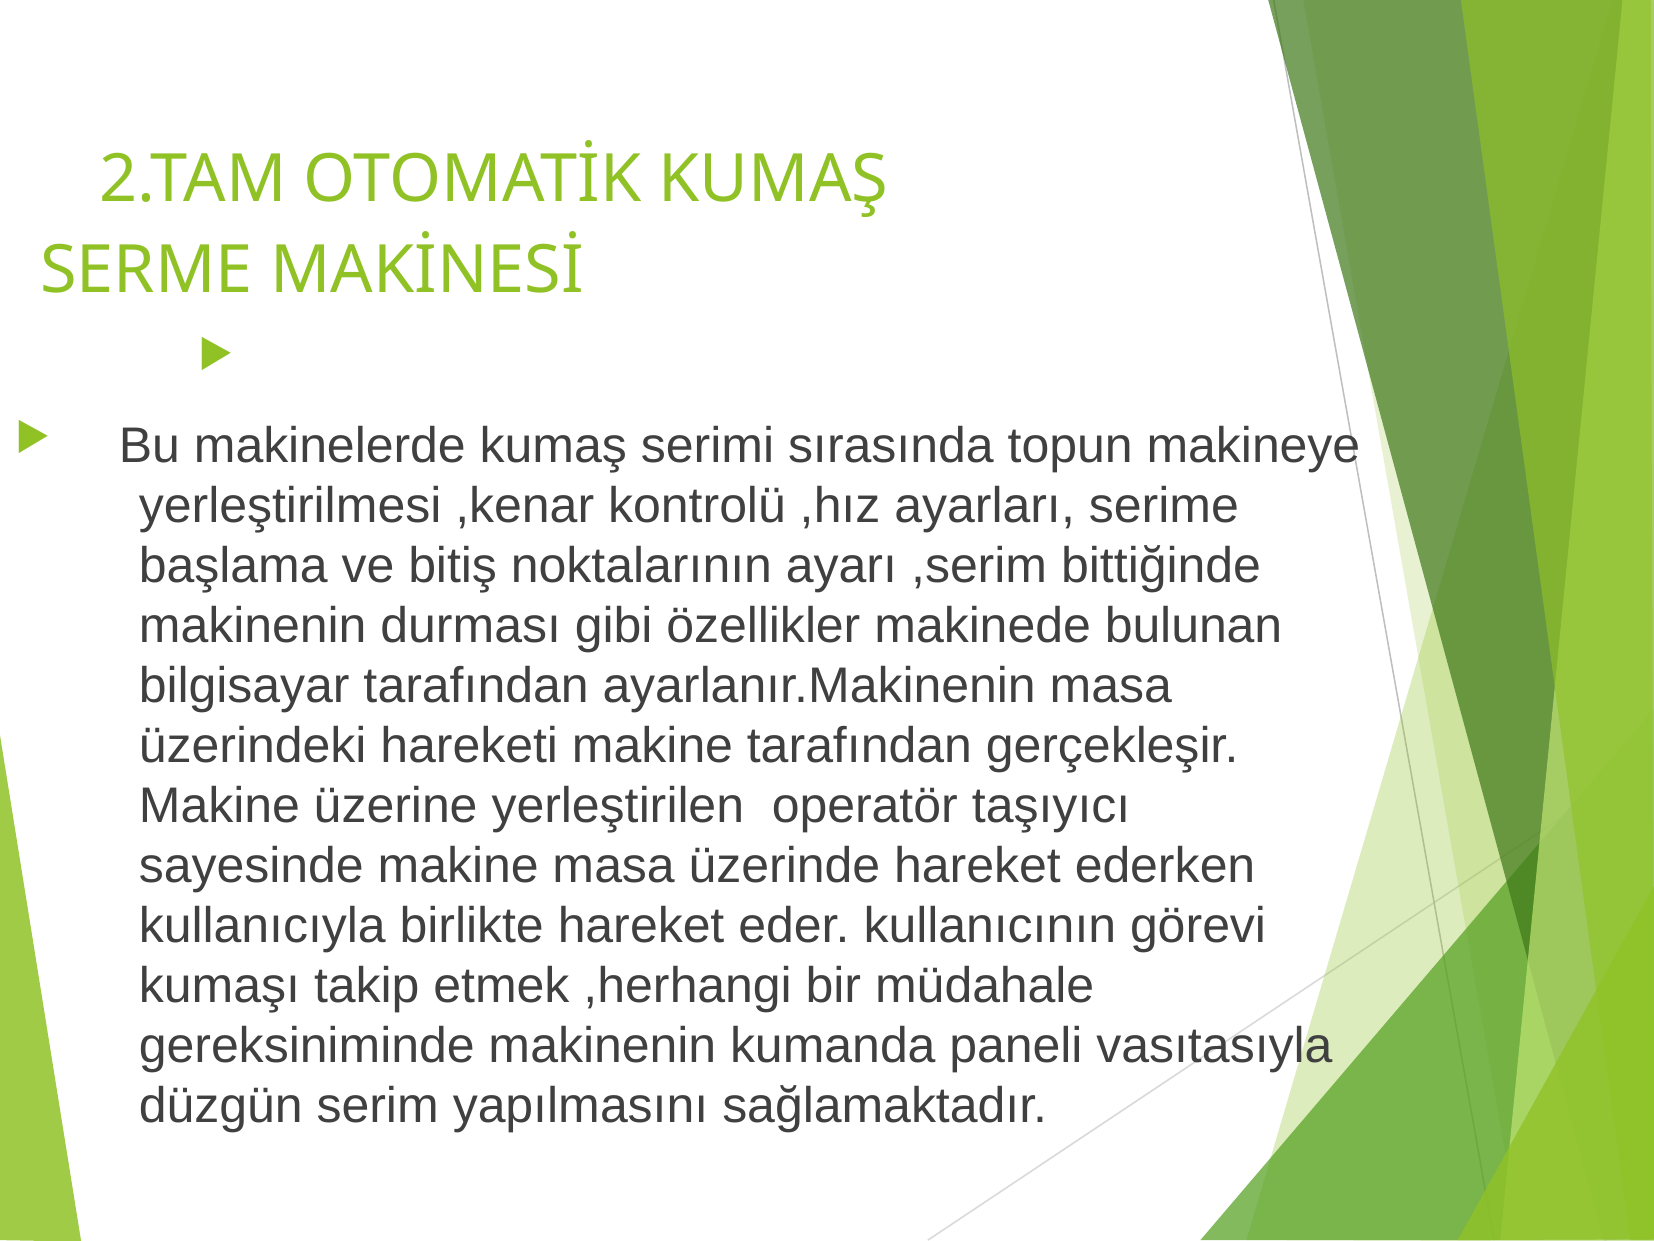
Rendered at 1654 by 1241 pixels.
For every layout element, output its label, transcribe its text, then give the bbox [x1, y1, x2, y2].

list Bu makinelerde kumaş serimi sırasında topun makineye yerleştirilmesi ,kenar kontrolü ,hız ayarları, serime başlama ve bitiş noktalarının ayarı ,serim bittiğinde makinenin durması gibi özellikler makinede bulunan bilgisayar tarafından ayarlanır.Makinenin masa üzerindeki hareketi makine tarafından gerçekleşir. Makine üzerine yerleştirilen operatör taşıyıcı sayesinde makine masa üzerinde hareket ederken kullanıcıyla birlikte hareket eder. kullanıcının görevi kumaşı takip etmek ,herhangi bir müdahale gereksiniminde makinenin kumanda paneli vasıtasıyla düzgün serim yapılmasını sağlamaktadır. [0, 321, 1382, 1118]
title 2.TAM OTOMATİK KUMAŞ SERME MAKİNESİ [25, 114, 1438, 322]
